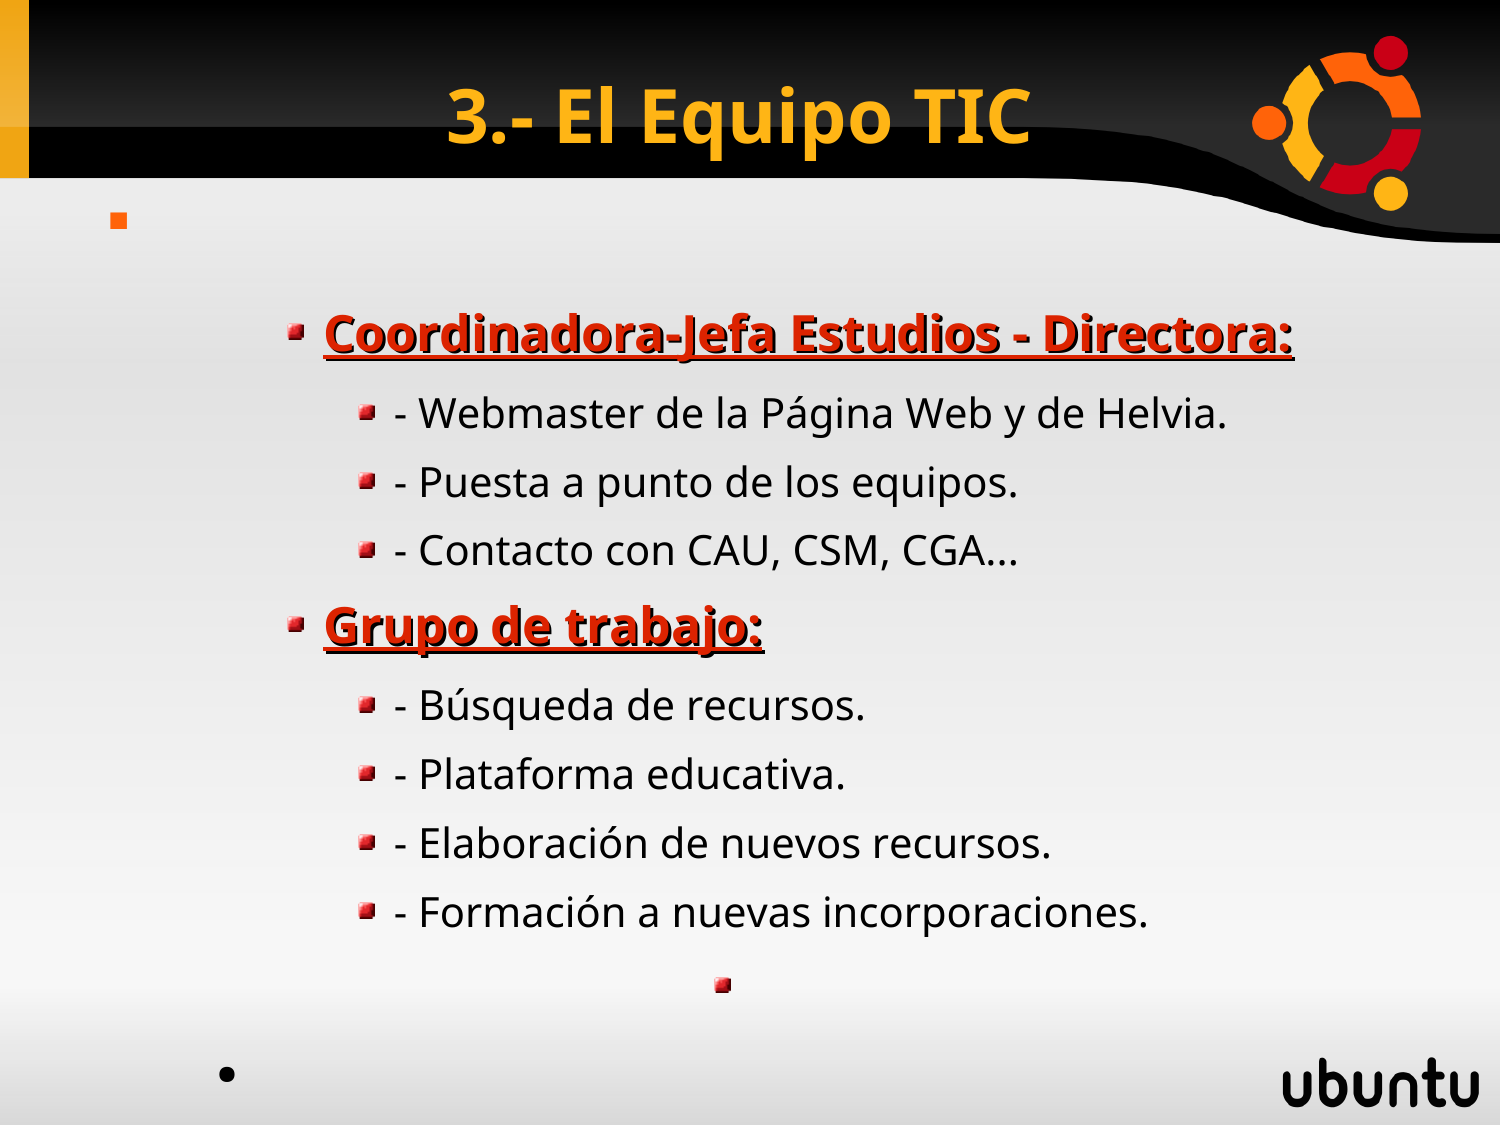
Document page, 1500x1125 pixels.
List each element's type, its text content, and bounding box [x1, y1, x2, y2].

list Coordinadora-Jefa Estudios - Directora: - Webmaster de la Página Web y de Helvia. - Puesta a punto de los equipos. - Contacto con CAU, CSM, CGA... Grupo de trabajo: - Búsqueda de recursos. - Plataforma educativa. - Elaboración de nuevos recursos. - Formación a nuevas incorporaciones. [75, 177, 1426, 1125]
title 3.- El Equipo TIC [75, 21, 1426, 177]
picture [0, 0, 1500, 1125]
